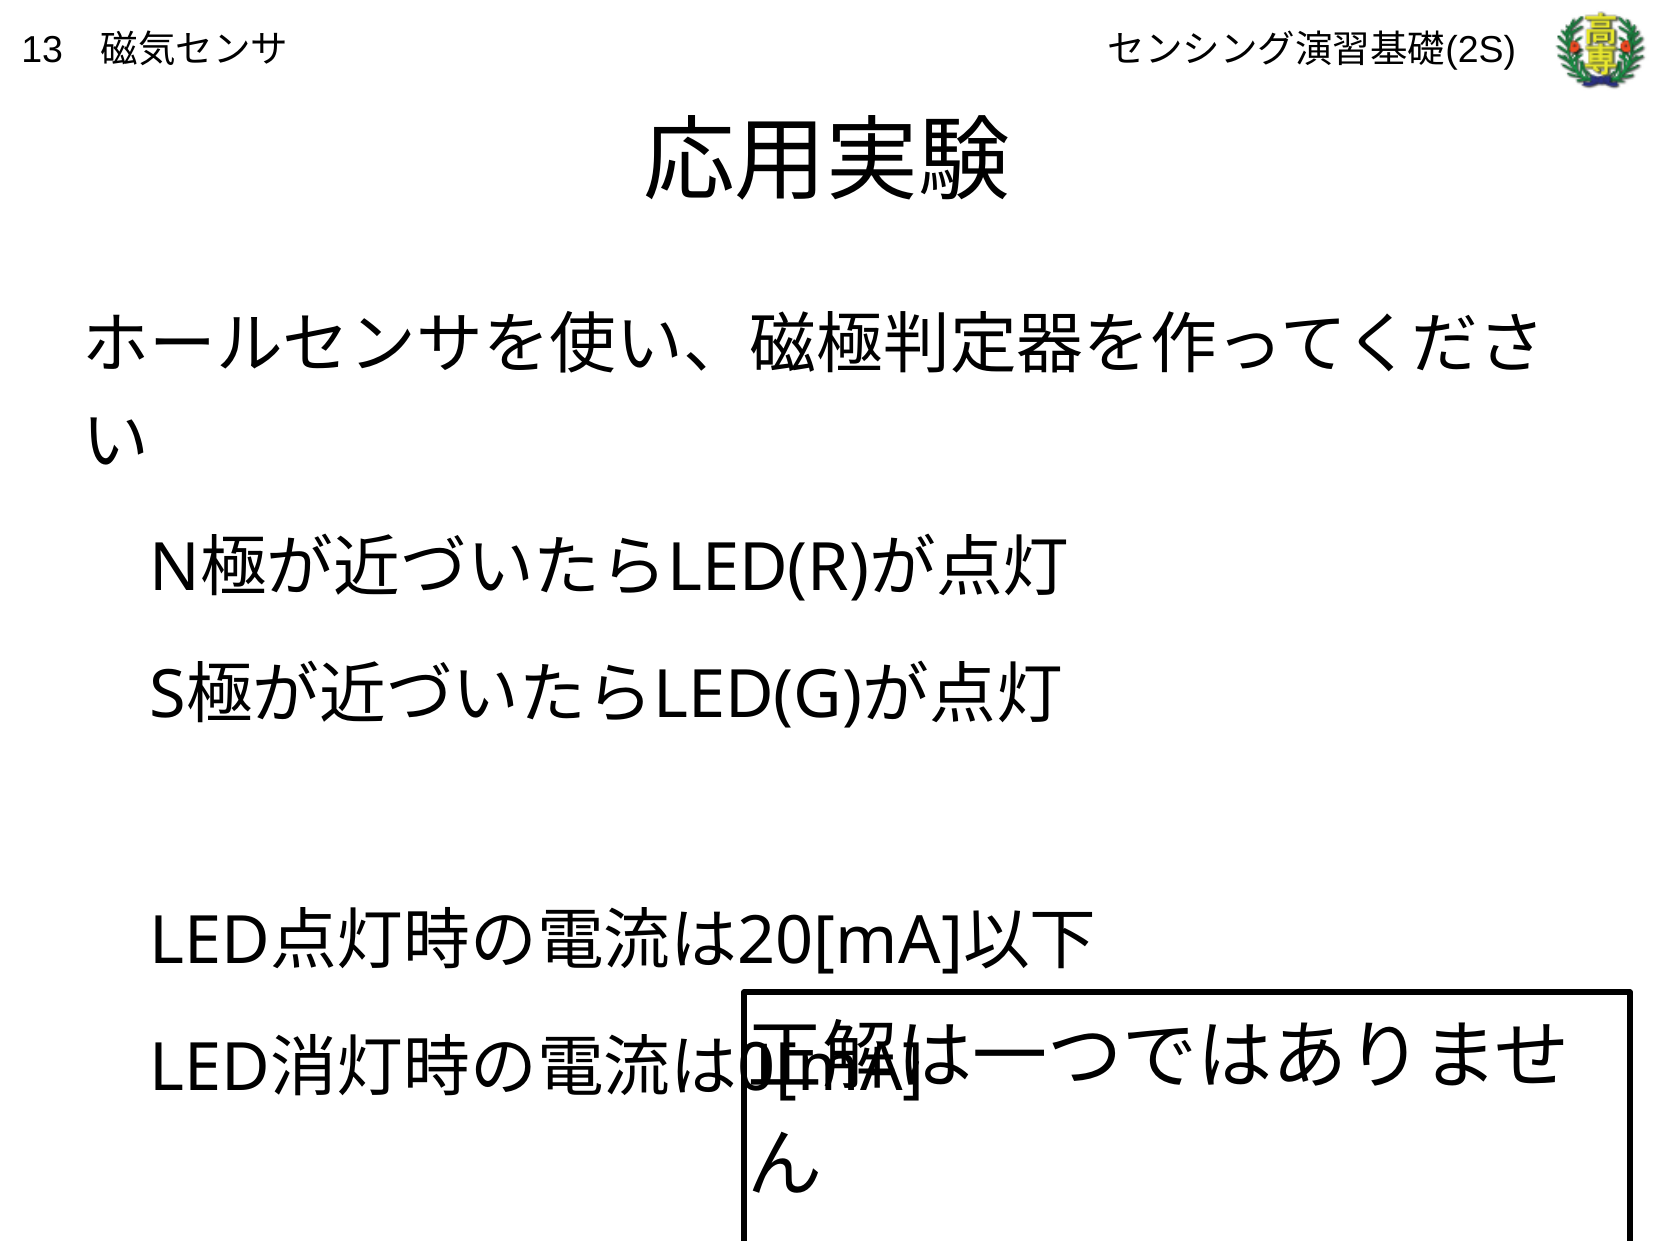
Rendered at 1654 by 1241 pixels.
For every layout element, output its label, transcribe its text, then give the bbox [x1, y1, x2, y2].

title 応用実験 [82, 49, 1571, 257]
text_box センシング演習基礎(2S) [1077, 11, 1531, 75]
text_box 正解は一つではありません いろいろ考えてください [744, 992, 1630, 1190]
list ホールセンサを使い、磁極判定器を作ってください N極が近づいたらLED(R)が点灯 S極が近づいたらLED(G)が点灯 LED点灯時の電流は20[mA]以下 LED消灯時の電流は0[mA] [82, 290, 1571, 1010]
picture [1553, 2, 1650, 99]
text_box 13 磁気センサ [6, 11, 923, 75]
